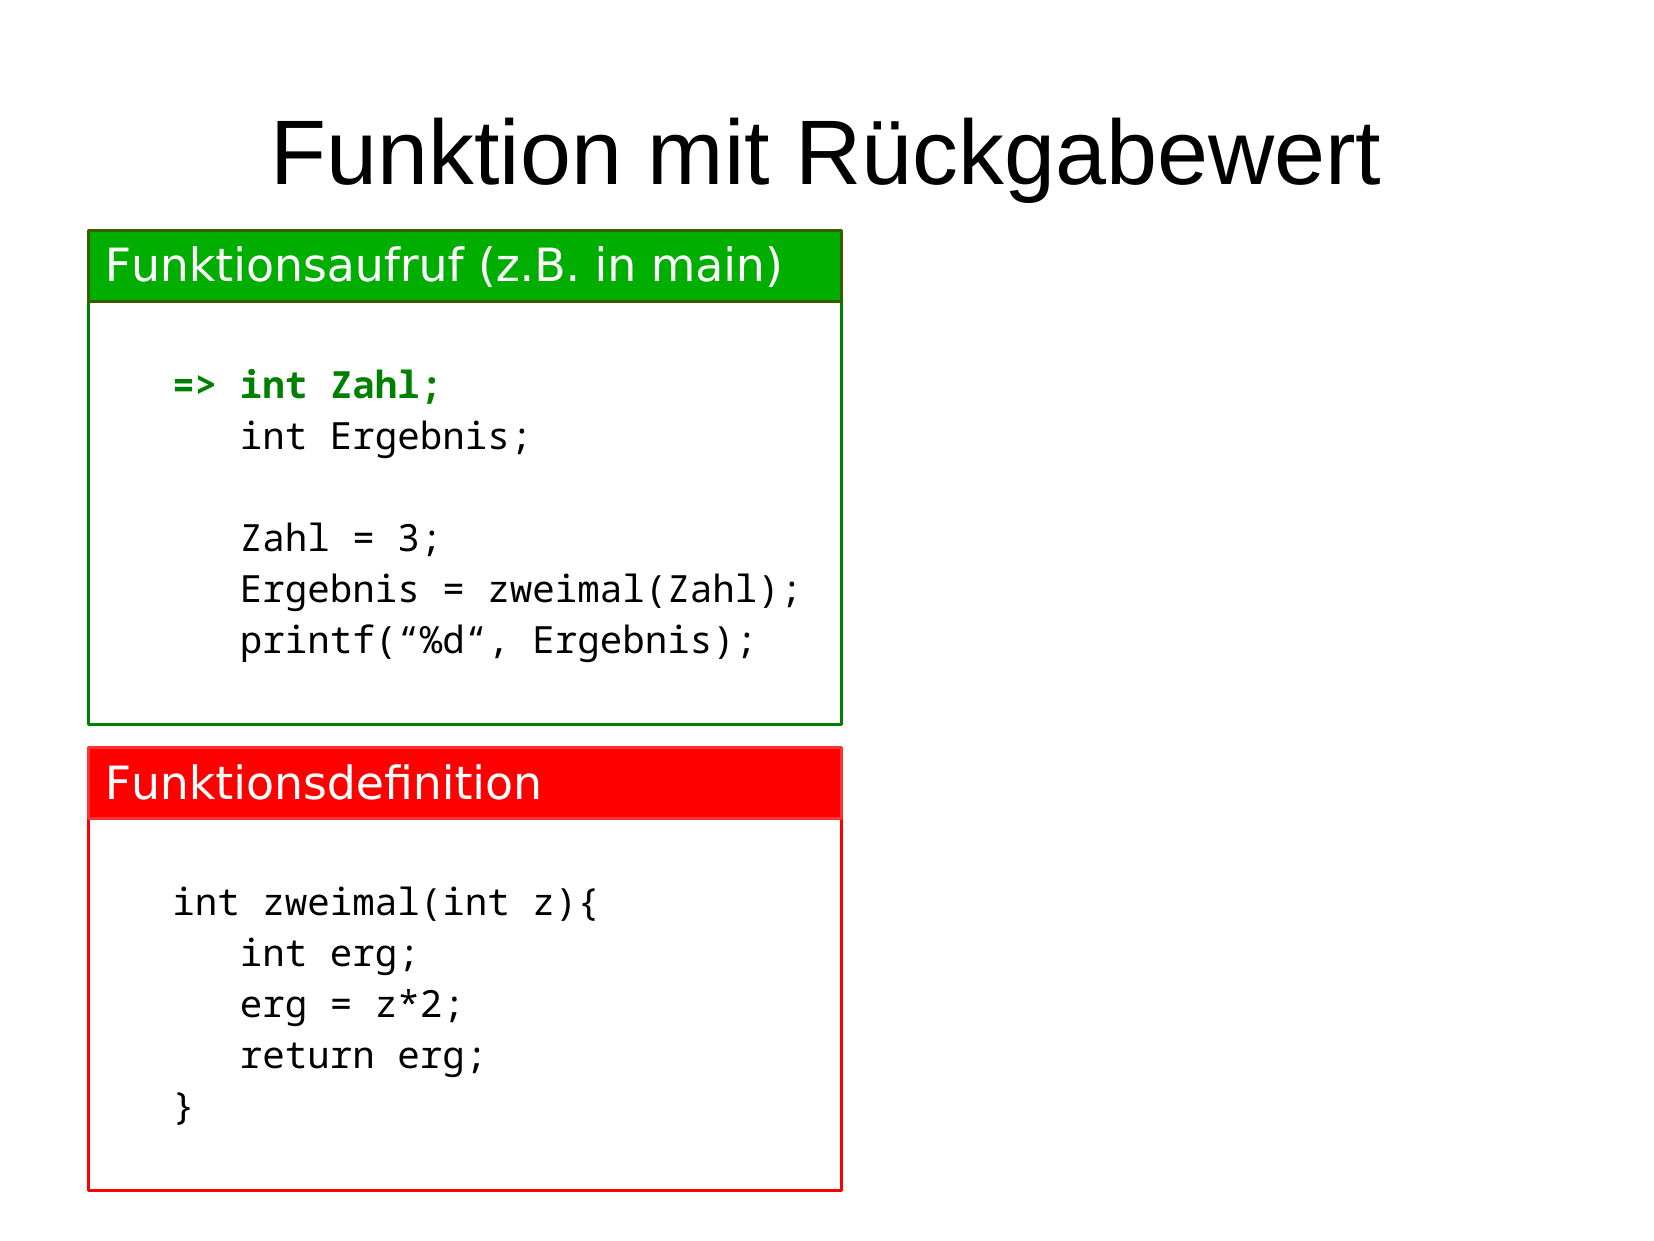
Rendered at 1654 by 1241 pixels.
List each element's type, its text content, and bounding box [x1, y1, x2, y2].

text_box => int Zahl; int Ergebnis; Zahl = 3; Ergebnis = zweimal(Zahl); printf(“%d“, Ergebnis); [88, 303, 842, 665]
title Funktion mit Rückgabewert [82, 49, 1571, 257]
text_box int zweimal(int z){ int erg; erg = z*2; return erg; } [88, 820, 842, 1139]
text_box Funktionsdefinition [88, 747, 842, 819]
text_box Funktionsaufruf (z.B. in main) [88, 257, 842, 302]
